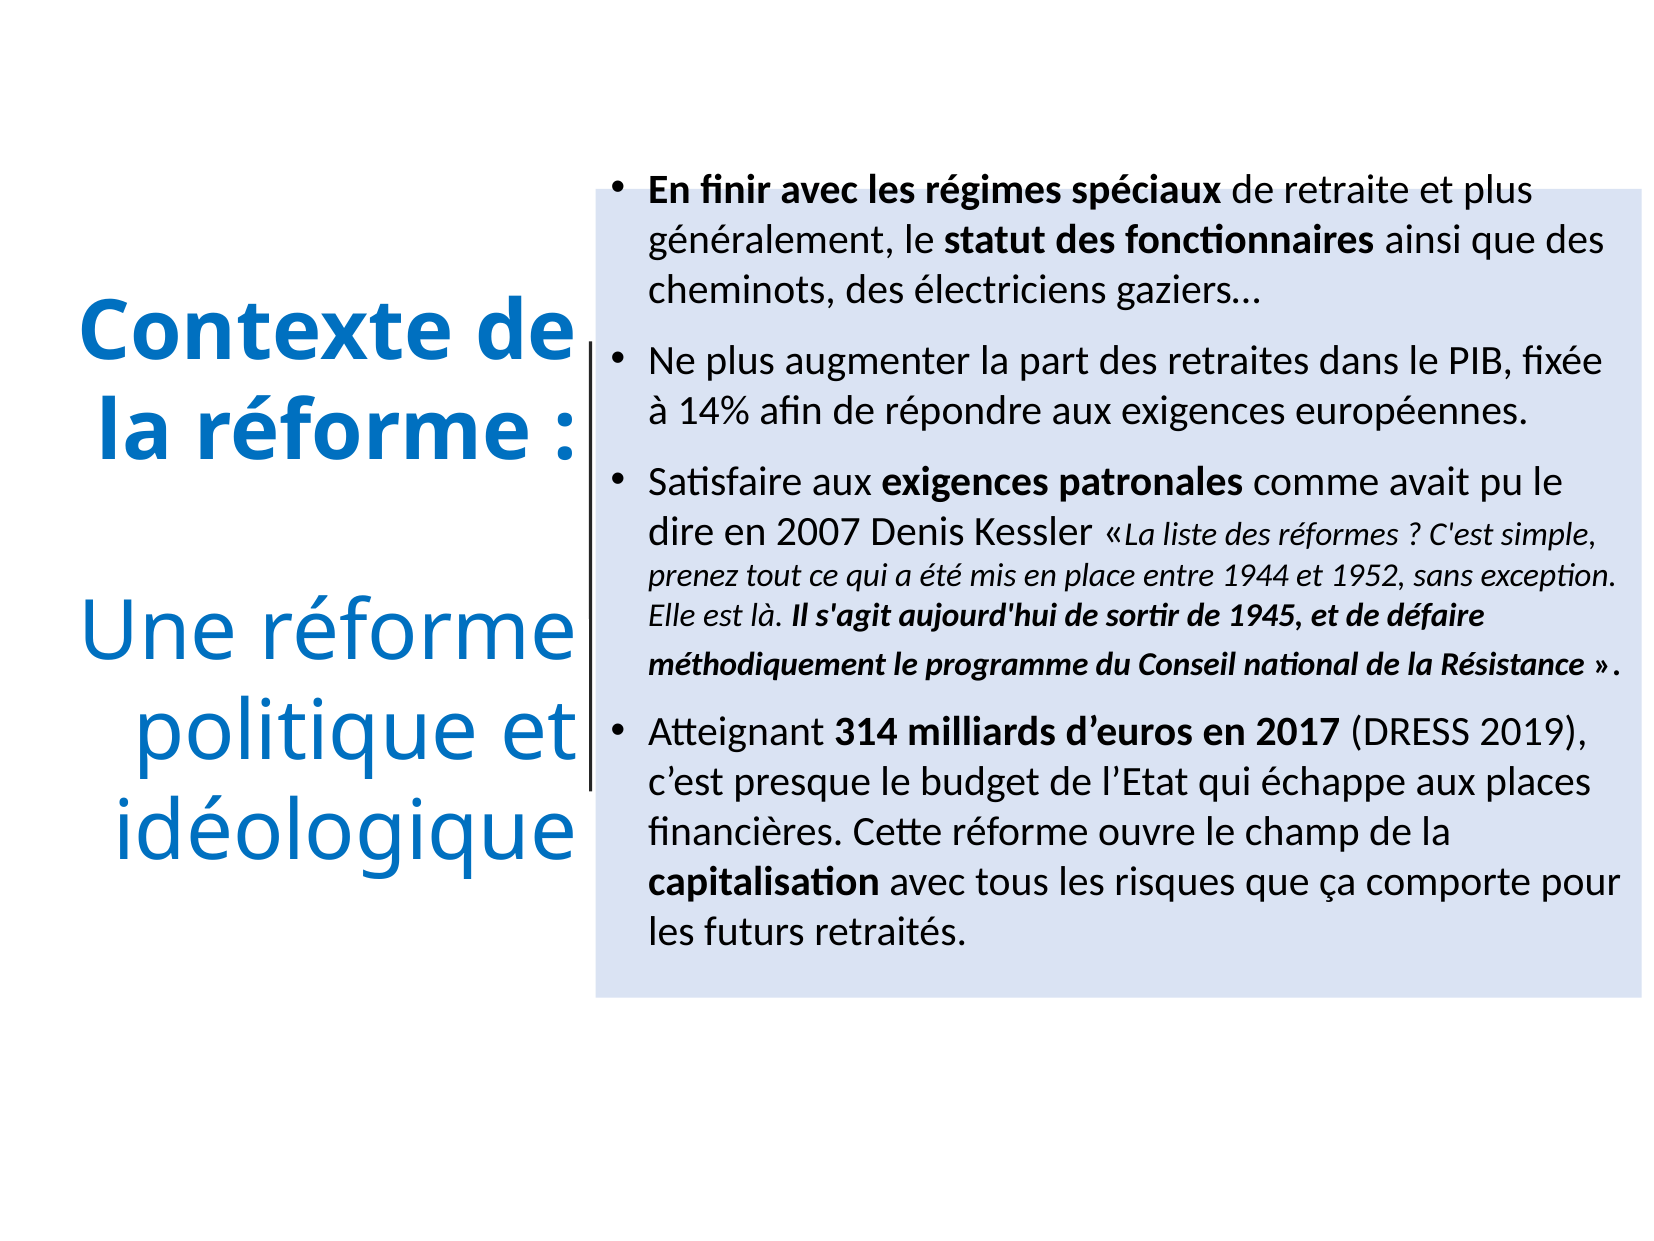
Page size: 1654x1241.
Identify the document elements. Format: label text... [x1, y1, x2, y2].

text_box En finir avec les régimes spéciaux de retraite et plus généralement, le statut des fonctionnaires ainsi que des cheminots, des électriciens gaziers… Ne plus augmenter la part des retraites dans le PIB, fixée à 14% afin de répondre aux exigences européennes. Satisfaire aux exigences patronales comme avait pu le dire en 2007 Denis Kessler «La liste des réformes ? C'est simple, prenez tout ce qui a été mis en place entre 1944 et 1952, sans exception. Elle est là. Il s'agit aujourd'hui de sortir de 1945, et de défaire méthodiquement le programme du Conseil national de la Résistance ». Atteignant 314 milliards d’euros en 2017 (DRESS 2019), c’est presque le budget de l’Etat qui échappe aux places financières. Cette réforme ouvre le champ de la capitalisation avec tous les risques que ça comporte pour les futurs retraités. [595, 188, 1642, 998]
title Contexte de la réforme : Une réforme politique et idéologique [40, 171, 615, 981]
